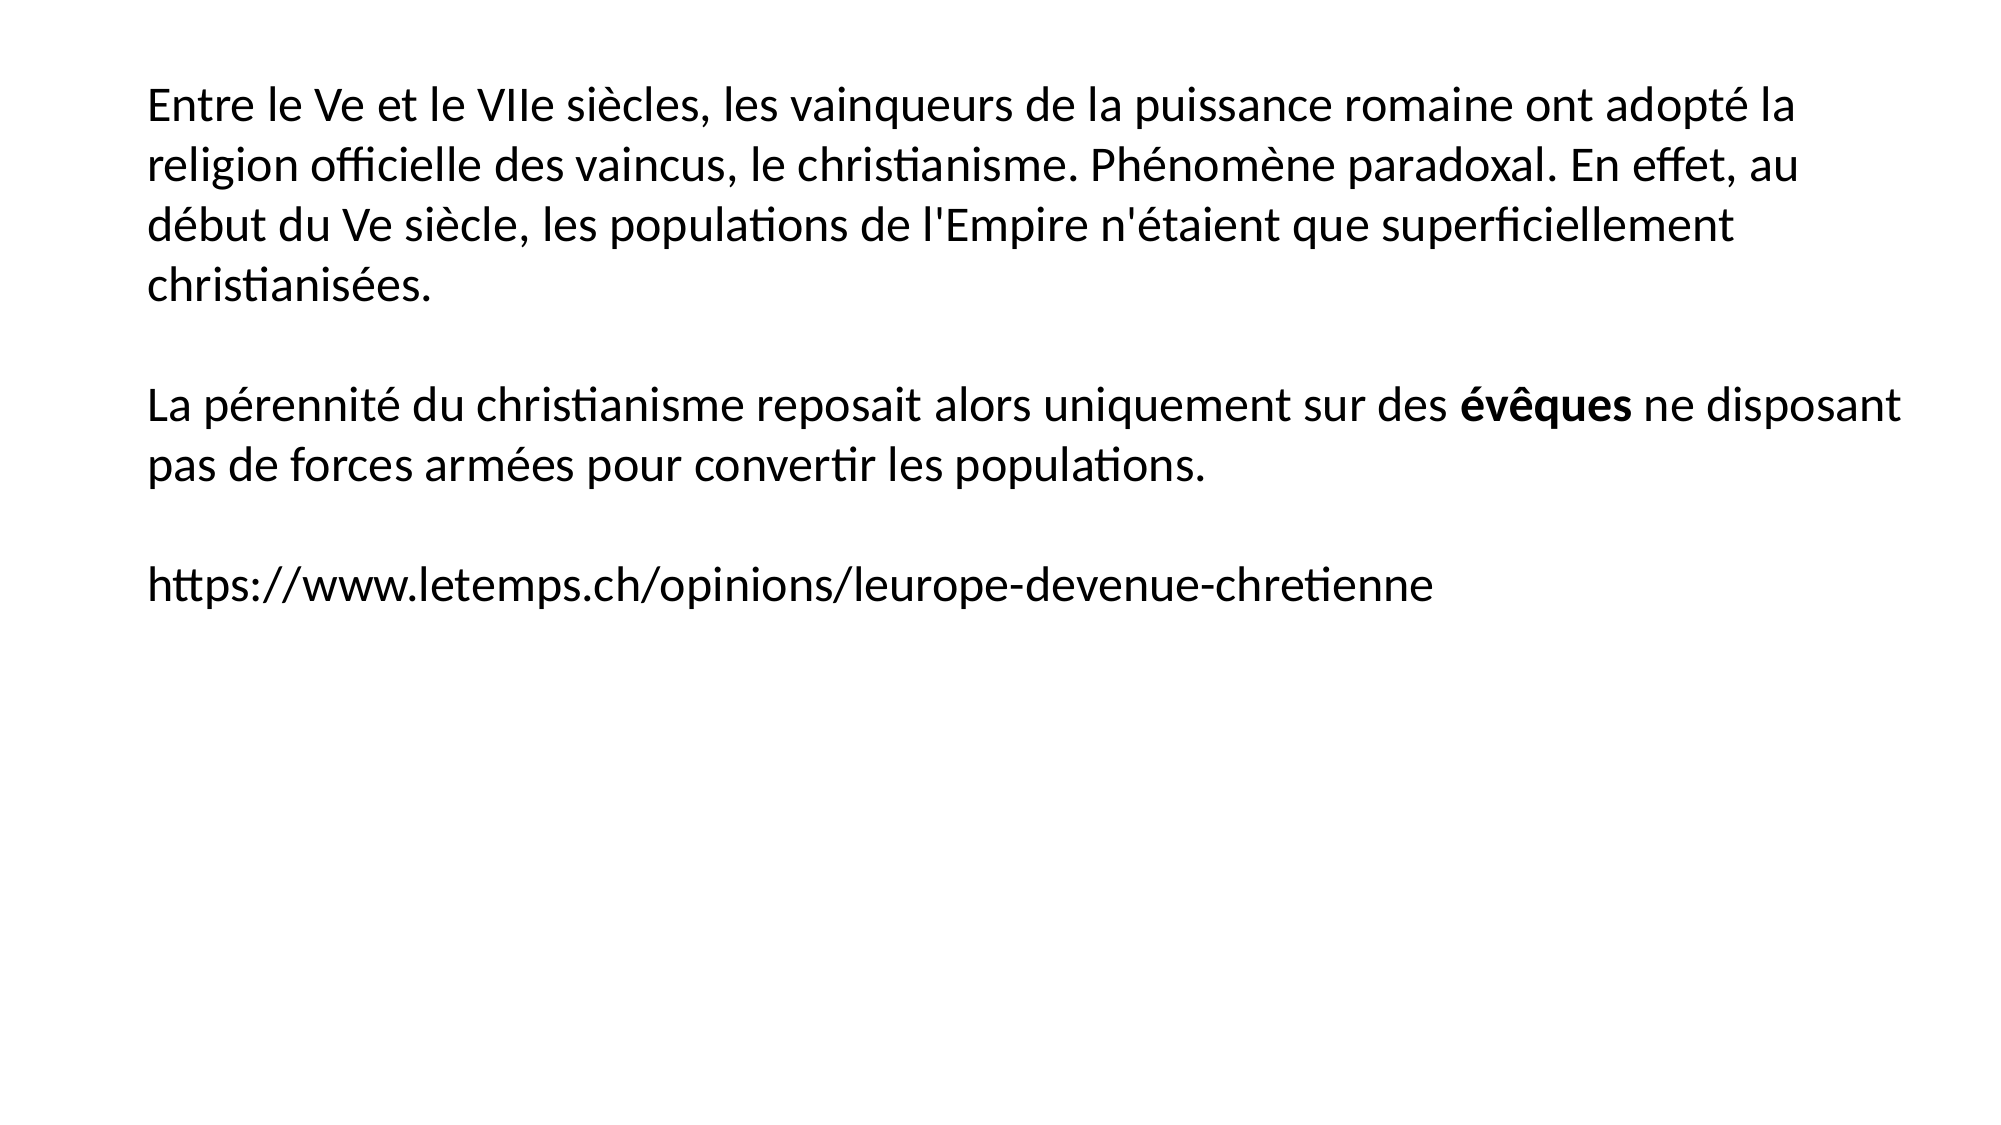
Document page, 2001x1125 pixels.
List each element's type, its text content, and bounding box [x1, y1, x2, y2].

text_box Entre le Ve et le VIIe siècles, les vainqueurs de la puissance romaine ont adopté la religion officielle des vaincus, le christianisme. Phénomène paradoxal. En effet, au début du Ve siècle, les populations de l'Empire n'étaient que superficiellement christianisées. La pérennité du christianisme reposait alors uniquement sur des évêques ne disposant pas de forces armées pour convertir les populations. https://www.letemps.ch/opinions/leurope-devenue-chretienne [131, 64, 1925, 625]
